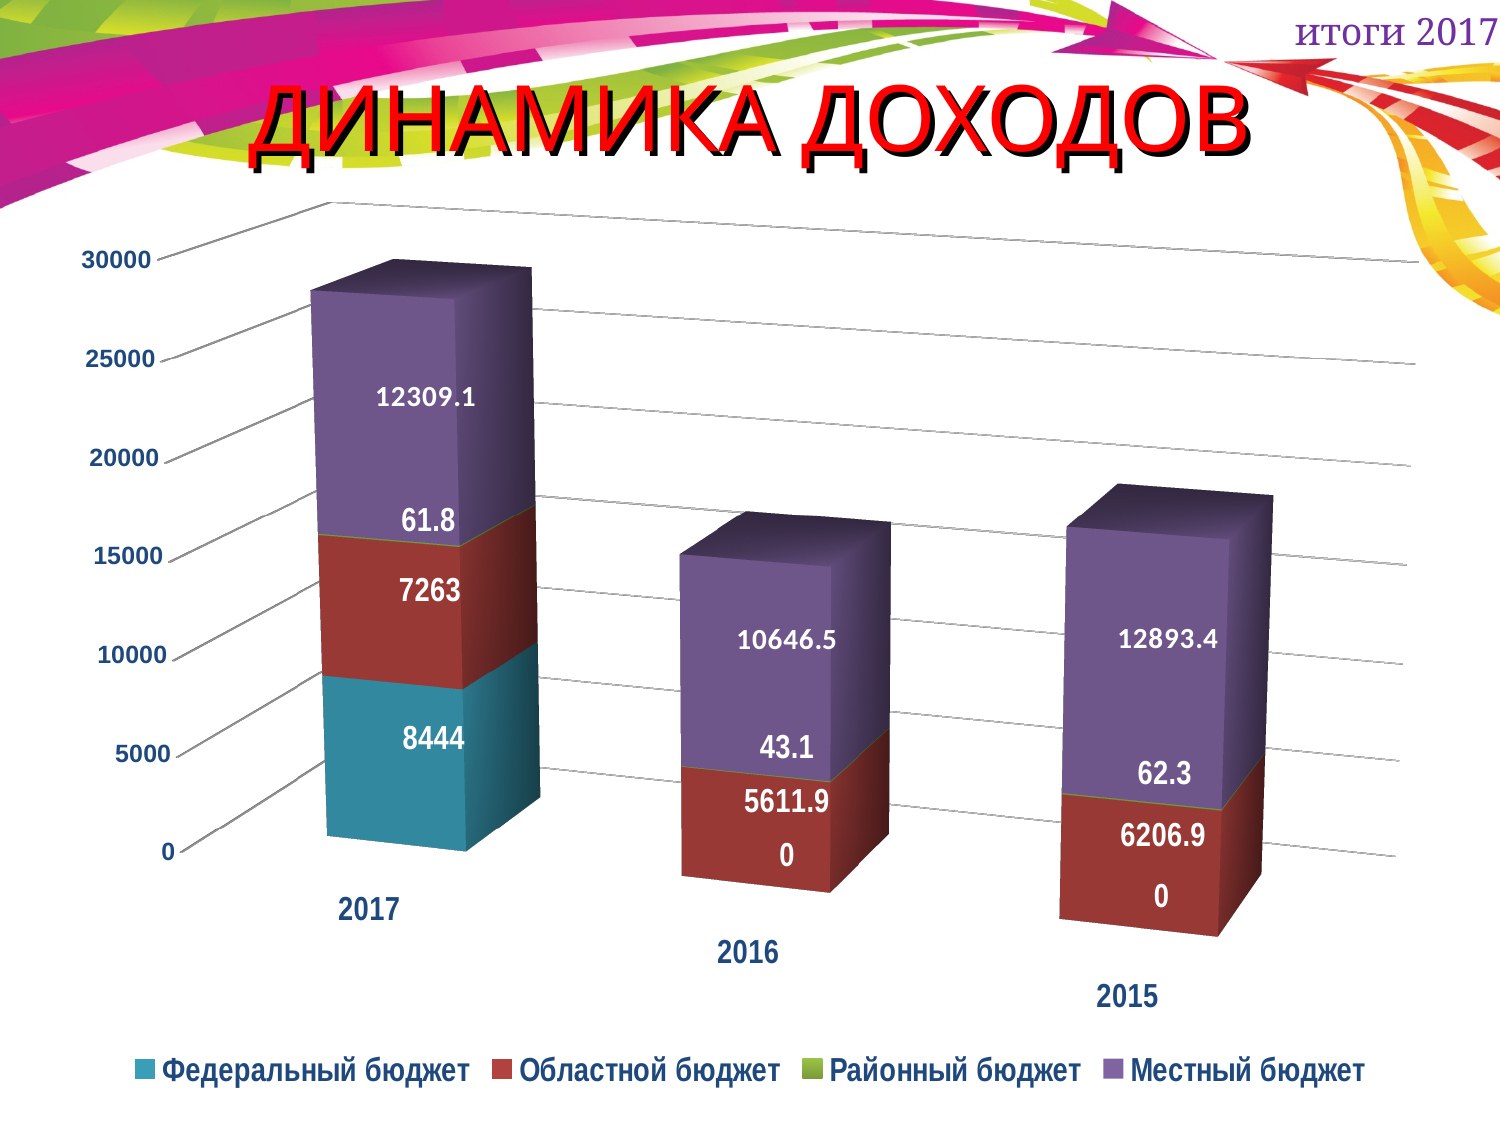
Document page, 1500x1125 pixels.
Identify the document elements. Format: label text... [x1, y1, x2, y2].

title ДИНАМИКА ДОХОДОВ [0, 45, 1500, 184]
chart [0, 184, 1500, 1095]
text_box итоги 2017 [1279, 0, 1500, 61]
